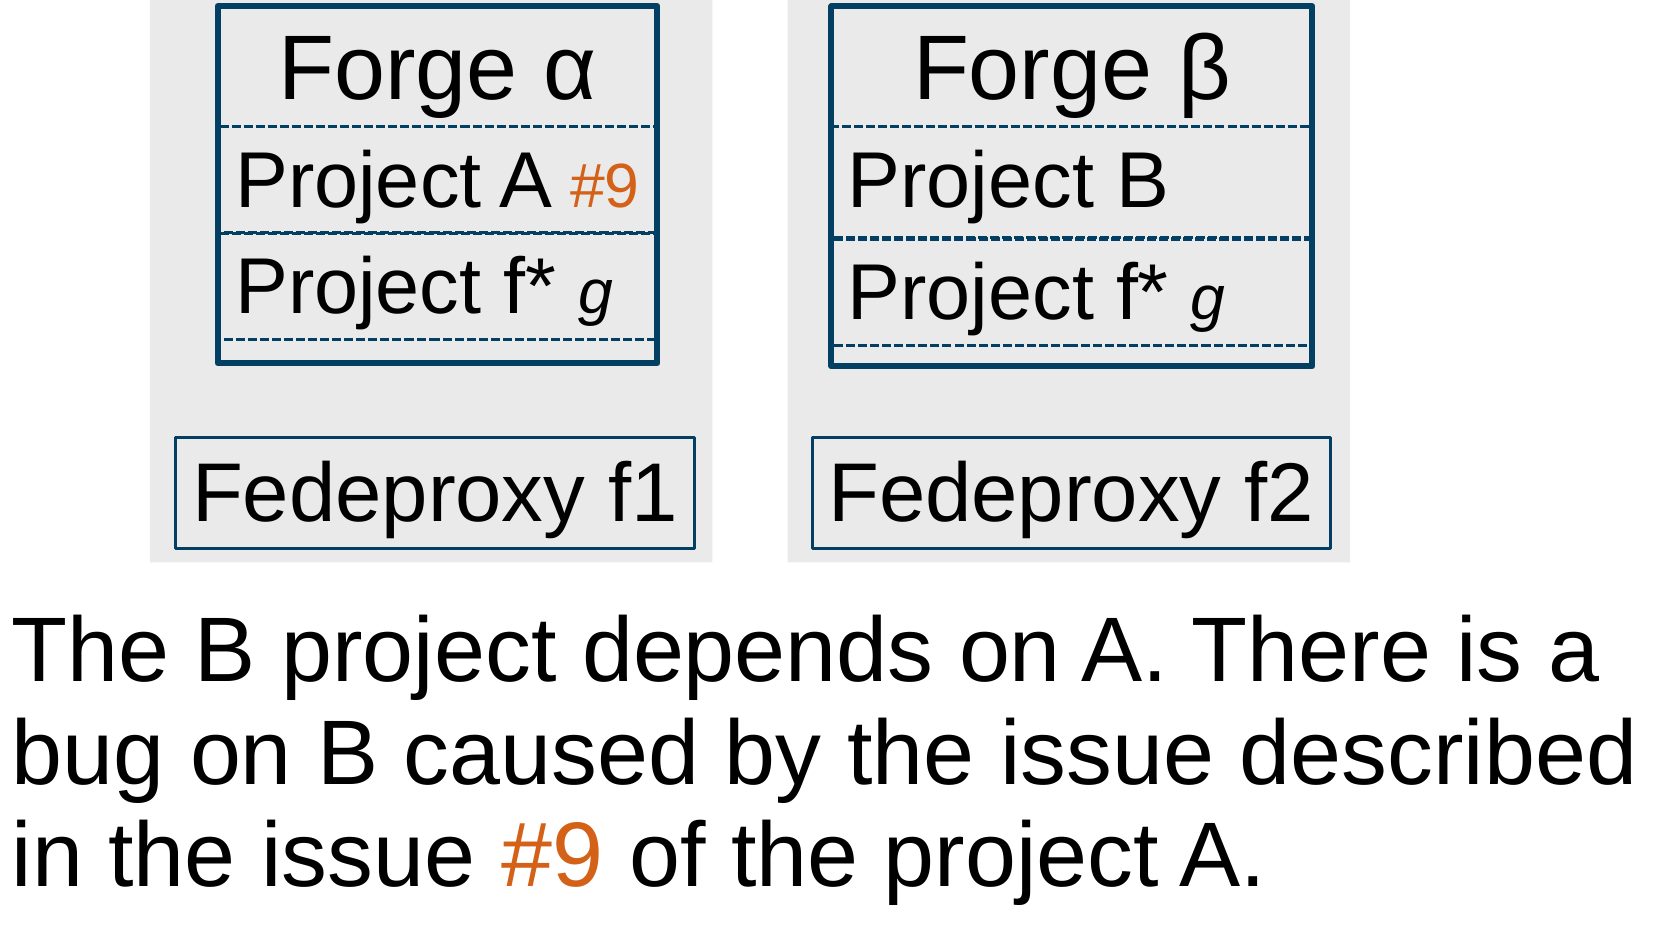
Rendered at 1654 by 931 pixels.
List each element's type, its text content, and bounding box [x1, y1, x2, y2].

text_box Fedeproxy f1 [175, 437, 695, 549]
text_box Forge β [831, 346, 1313, 367]
title The B project depends on A. There is a bug on B caused by the issue described in the issue #9 of the project A. [11, 566, 1654, 931]
text_box [149, 0, 713, 563]
text_box Forge α [217, 6, 658, 364]
text_box [787, 0, 1351, 563]
text_box Forge β [831, 6, 1313, 127]
text_box Fedeproxy f2 [812, 437, 1331, 549]
text_box Project f* g [831, 238, 1313, 346]
text_box Project A #9 [219, 126, 657, 233]
text_box Project f* g [219, 233, 656, 340]
text_box Project B [831, 126, 1312, 238]
